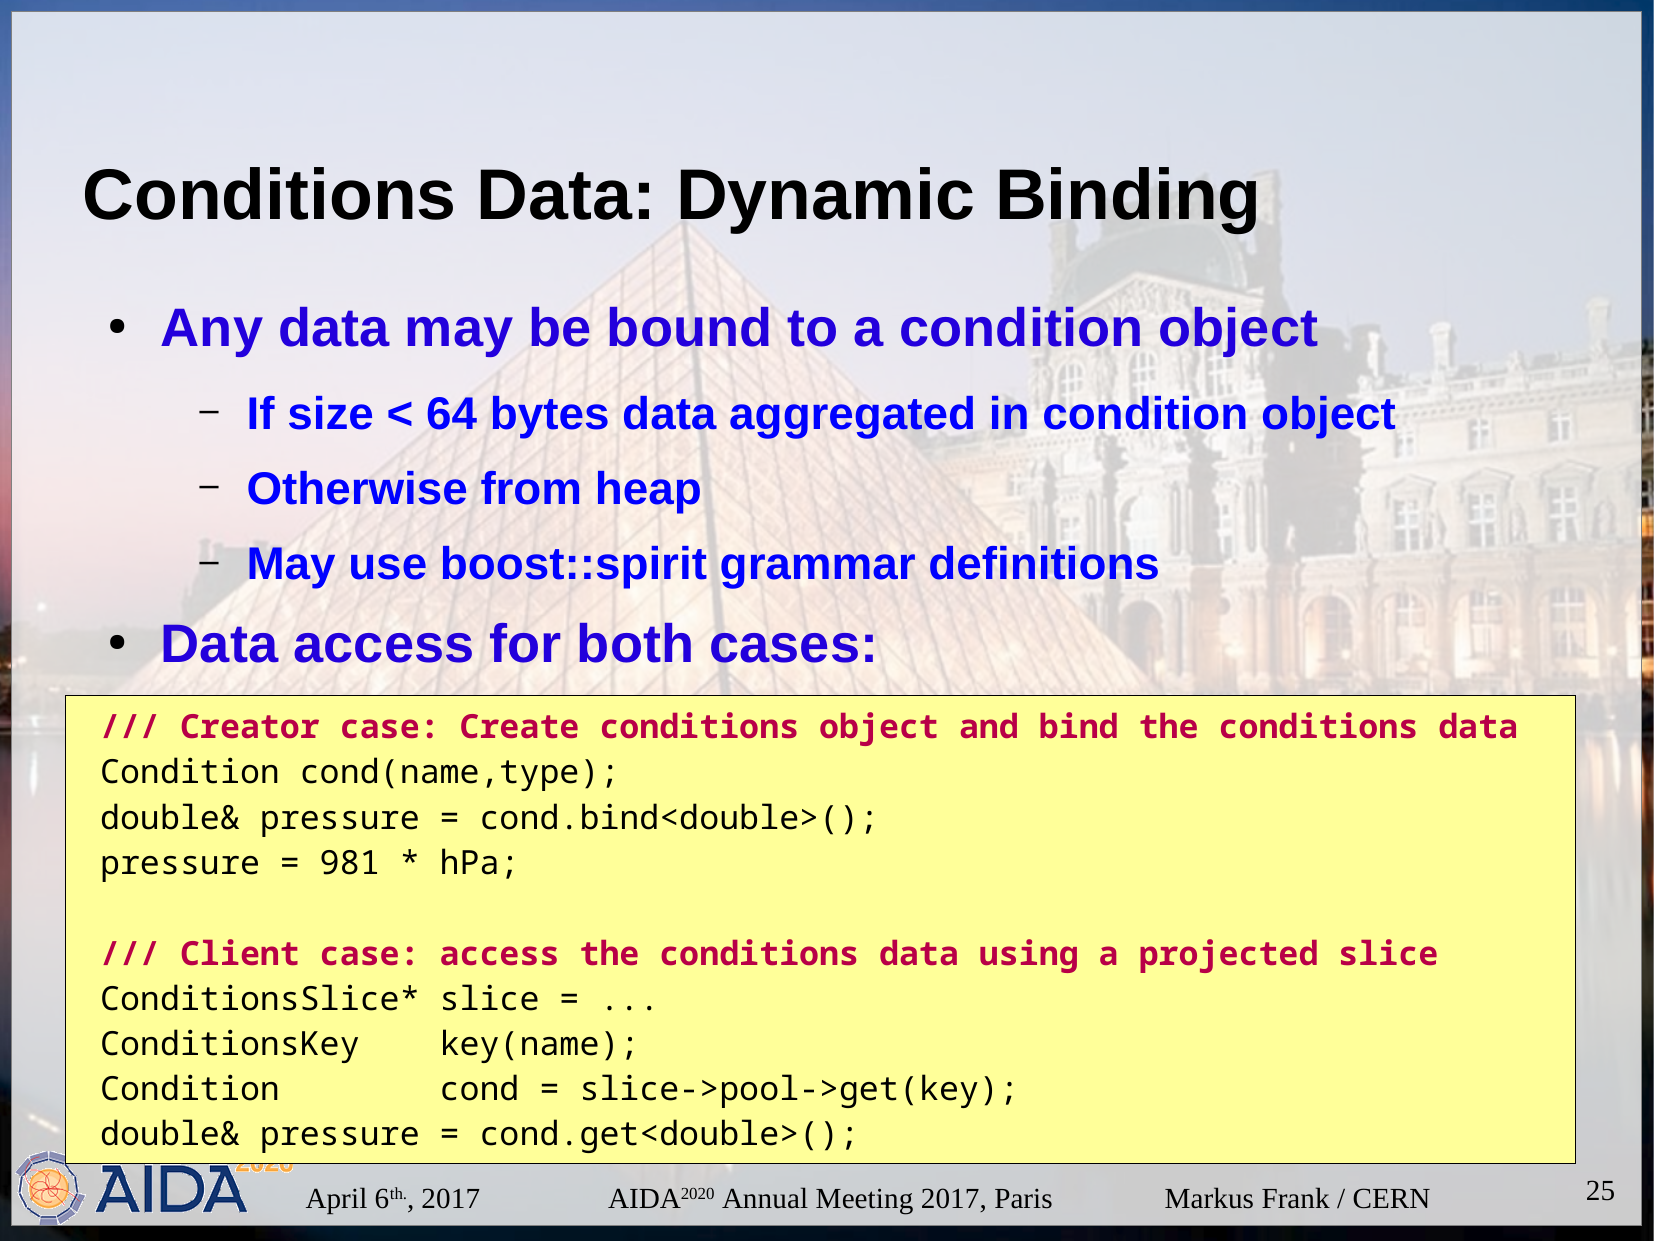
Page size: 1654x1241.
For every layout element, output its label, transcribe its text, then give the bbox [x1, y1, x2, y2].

title Conditions Data: Dynamic Binding [82, 90, 1636, 298]
list Any data may be bound to a condition object If size < 64 bytes data aggregated in condition object Otherwise from heap May use boost::spirit grammar definitions Data access for both cases: [90, 297, 1621, 1018]
text_box /// Creator case: Create conditions object and bind the conditions data Condition cond(name,type); double& pressure = cond.bind<double>(); pressure = 981 * hPa; /// Client case: access the conditions data using a projected slice ConditionsSlice* slice = ... ConditionsKey key(name); Condition cond = slice->pool->get(key); double& pressure = cond.get<double>(); [65, 695, 1576, 1102]
picture [0, 0, 1654, 1241]
